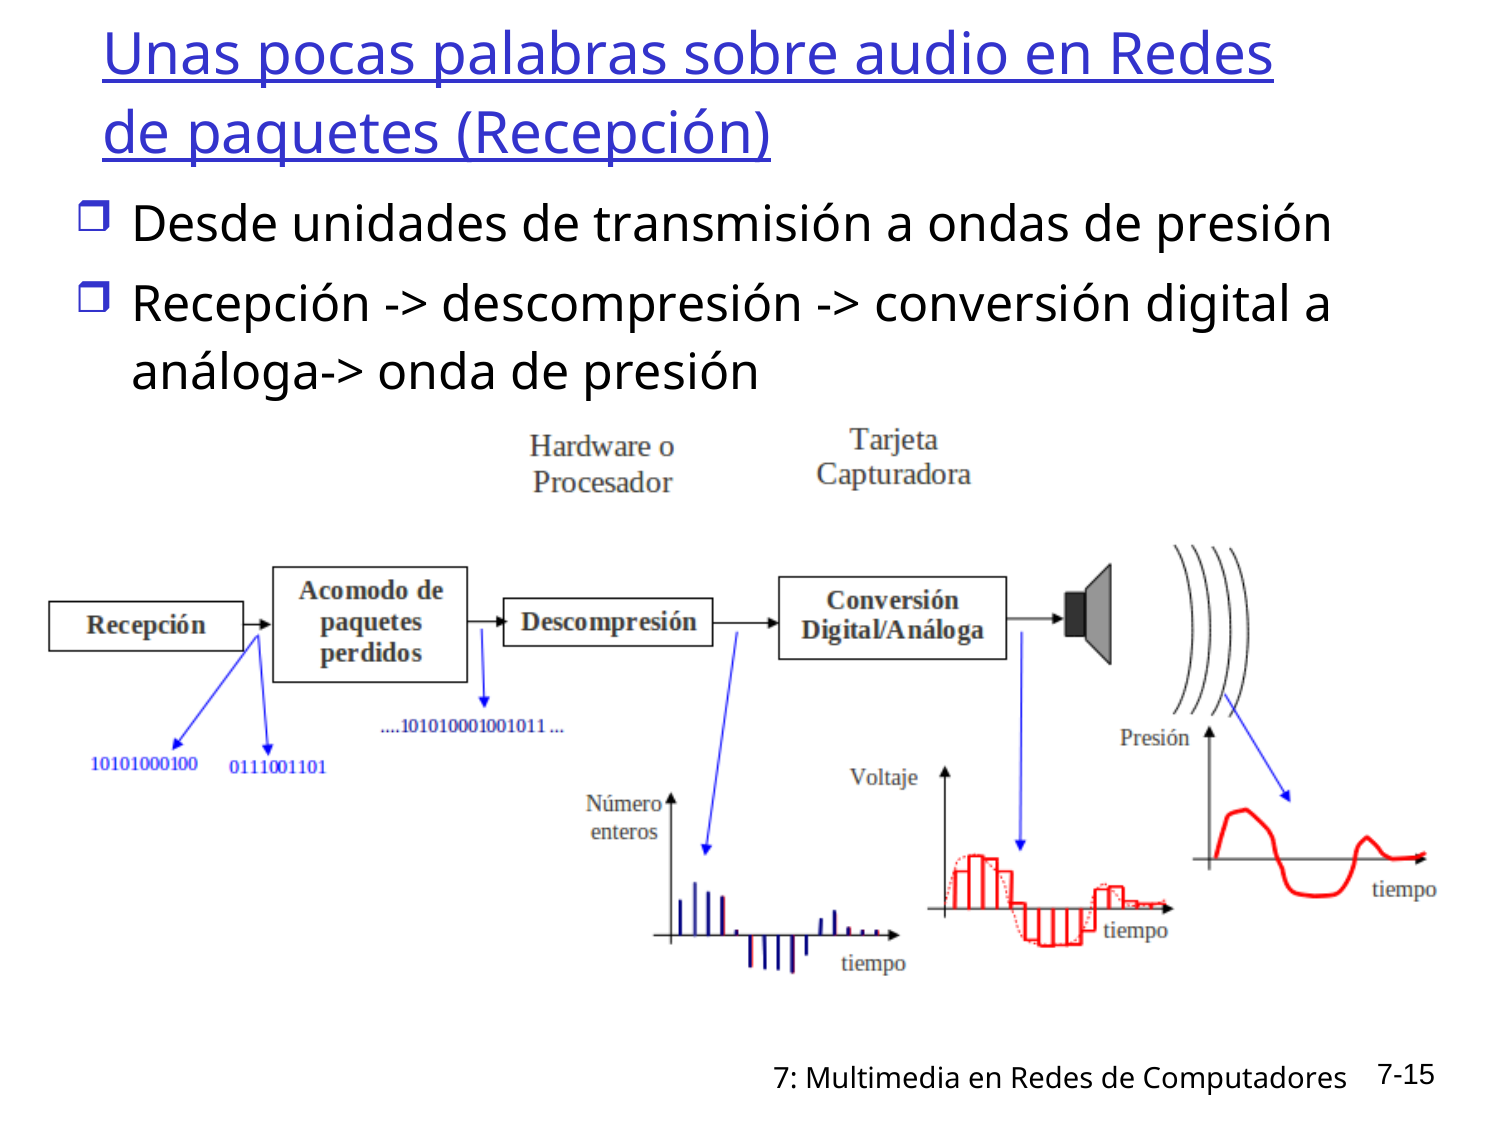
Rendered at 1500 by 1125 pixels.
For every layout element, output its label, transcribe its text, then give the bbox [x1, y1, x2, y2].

title Unas pocas palabras sobre audio en Redes de paquetes (Recepción) [87, 12, 1363, 171]
picture [37, 412, 1457, 999]
list Desde unidades de transmisión a ondas de presión Recepción -> descompresión -> conversión digital a análoga-> onda de presión [75, 187, 1463, 1013]
